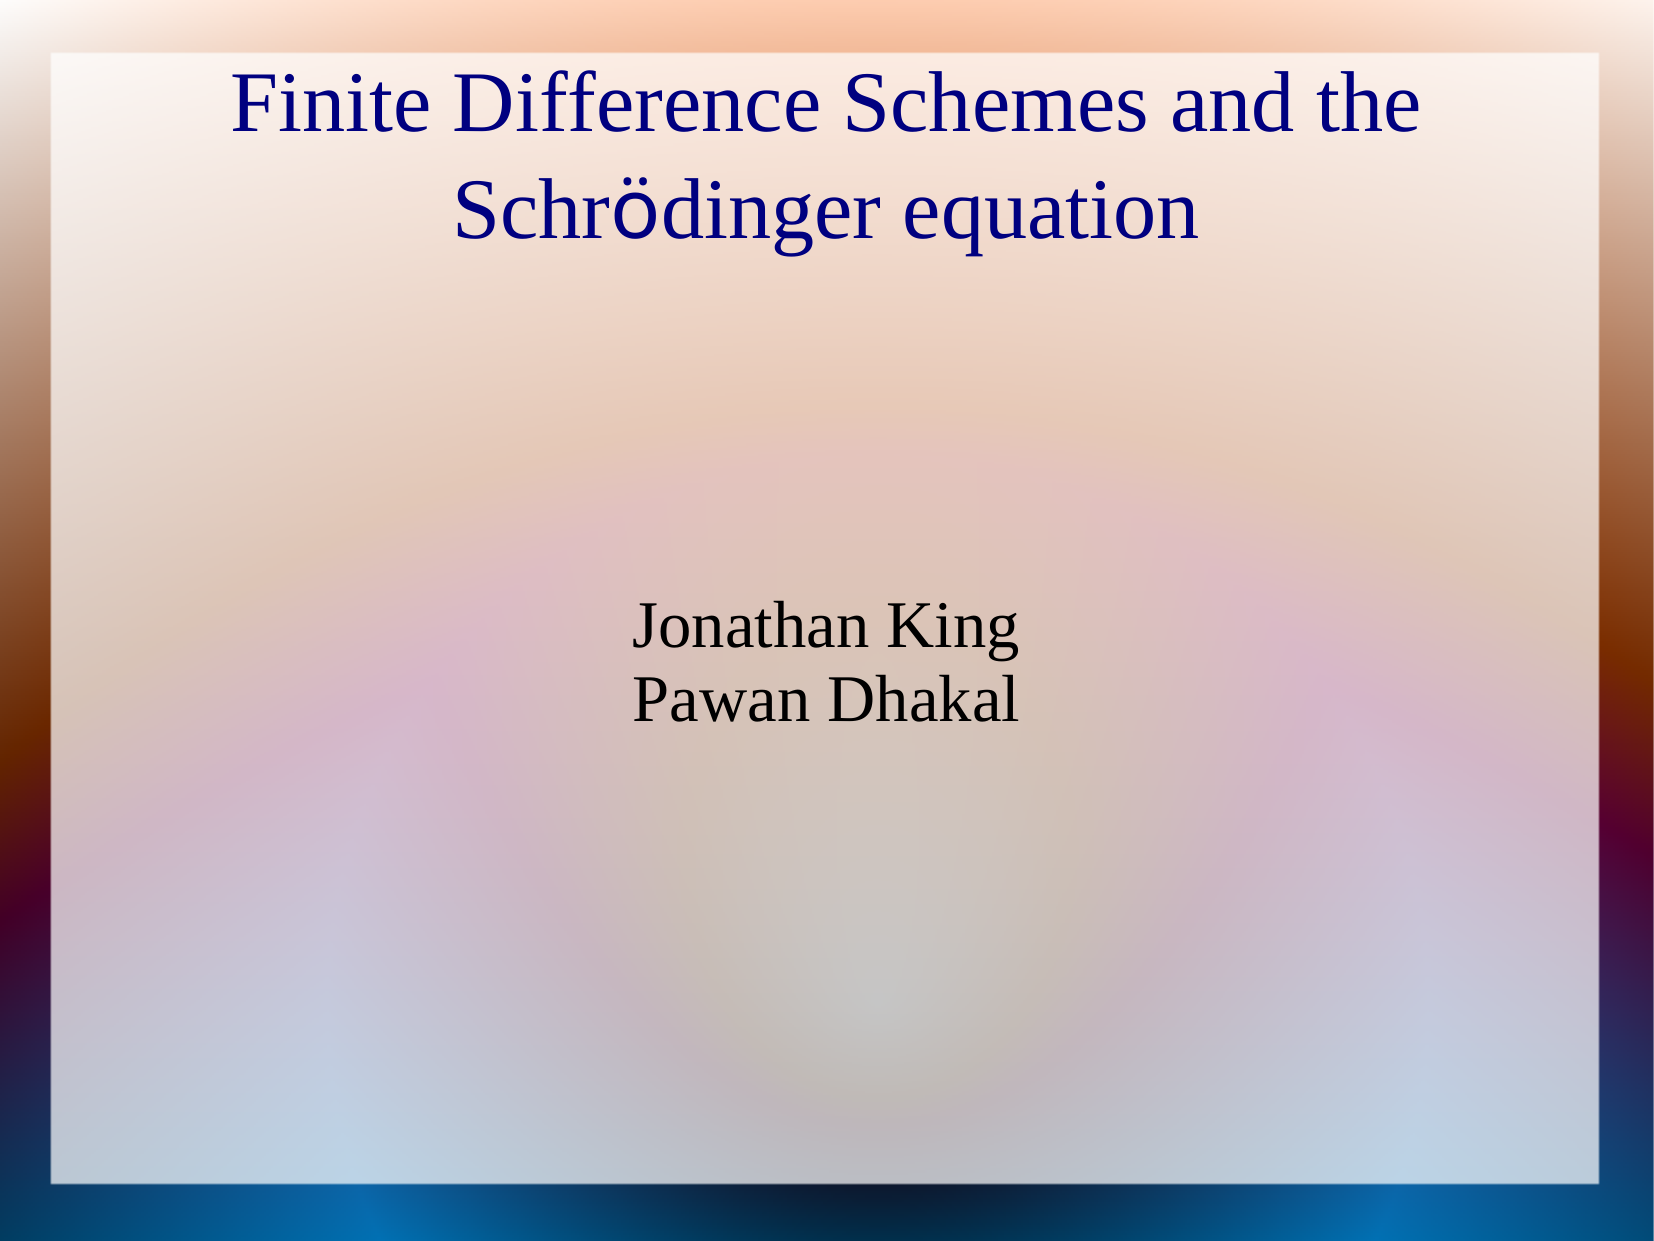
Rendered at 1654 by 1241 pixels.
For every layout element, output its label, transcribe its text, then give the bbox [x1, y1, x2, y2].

title Finite Difference Schemes and the Schrödinger equation [82, 55, 1571, 263]
picture [0, 0, 1654, 1241]
subtitle Jonathan King Pawan Dhakal [82, 290, 1571, 1034]
